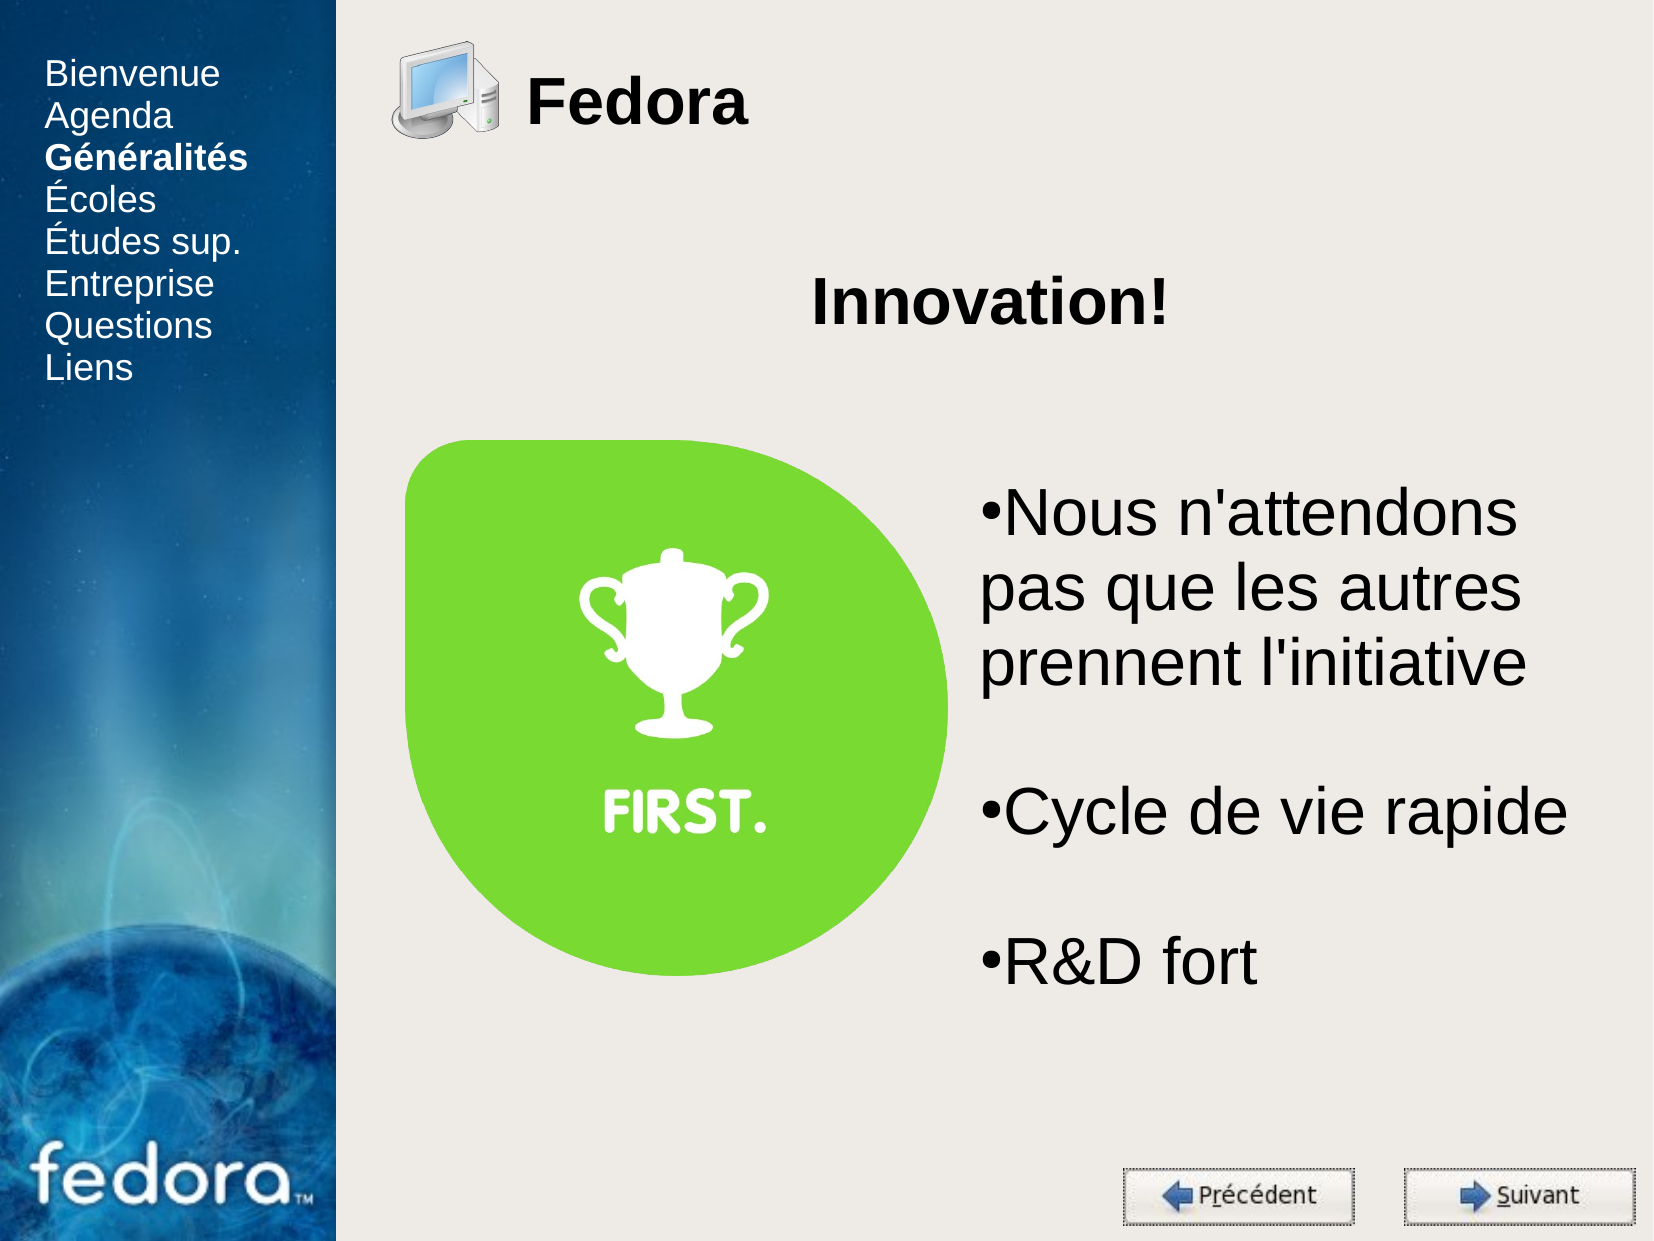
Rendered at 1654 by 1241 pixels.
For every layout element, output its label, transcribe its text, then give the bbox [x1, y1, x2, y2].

text_box Fedora [511, 56, 1316, 147]
text_box Innovation! [436, 256, 1547, 347]
picture [0, 0, 1654, 1241]
text_box Bienvenue Agenda Généralités Écoles Études sup. Entreprise Questions Liens [29, 45, 327, 397]
subtitle Nous n'attendons pas que les autres prennent l'initiative Cycle de vie rapide R&D fort [979, 297, 1641, 1102]
